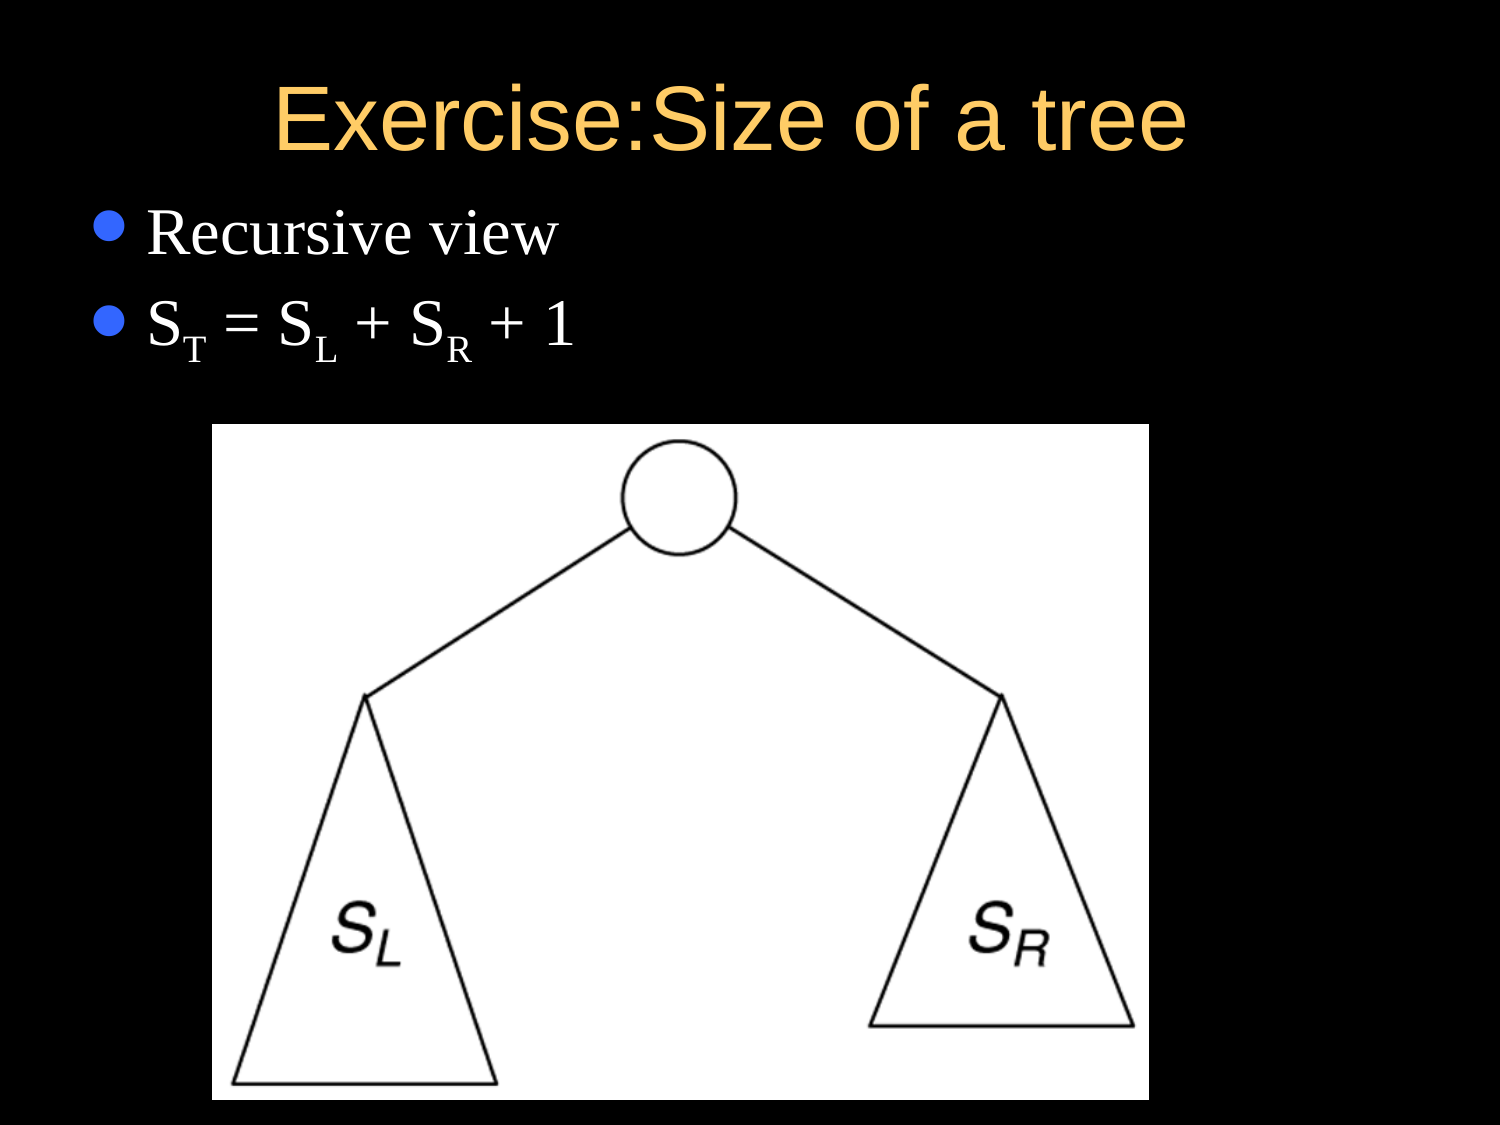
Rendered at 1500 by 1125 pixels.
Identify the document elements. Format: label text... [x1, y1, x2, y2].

text_box [212, 425, 1149, 1101]
title Exercise:Size of a tree [37, 50, 1426, 188]
list Recursive view ST = SL + SR + 1 [75, 187, 1351, 401]
